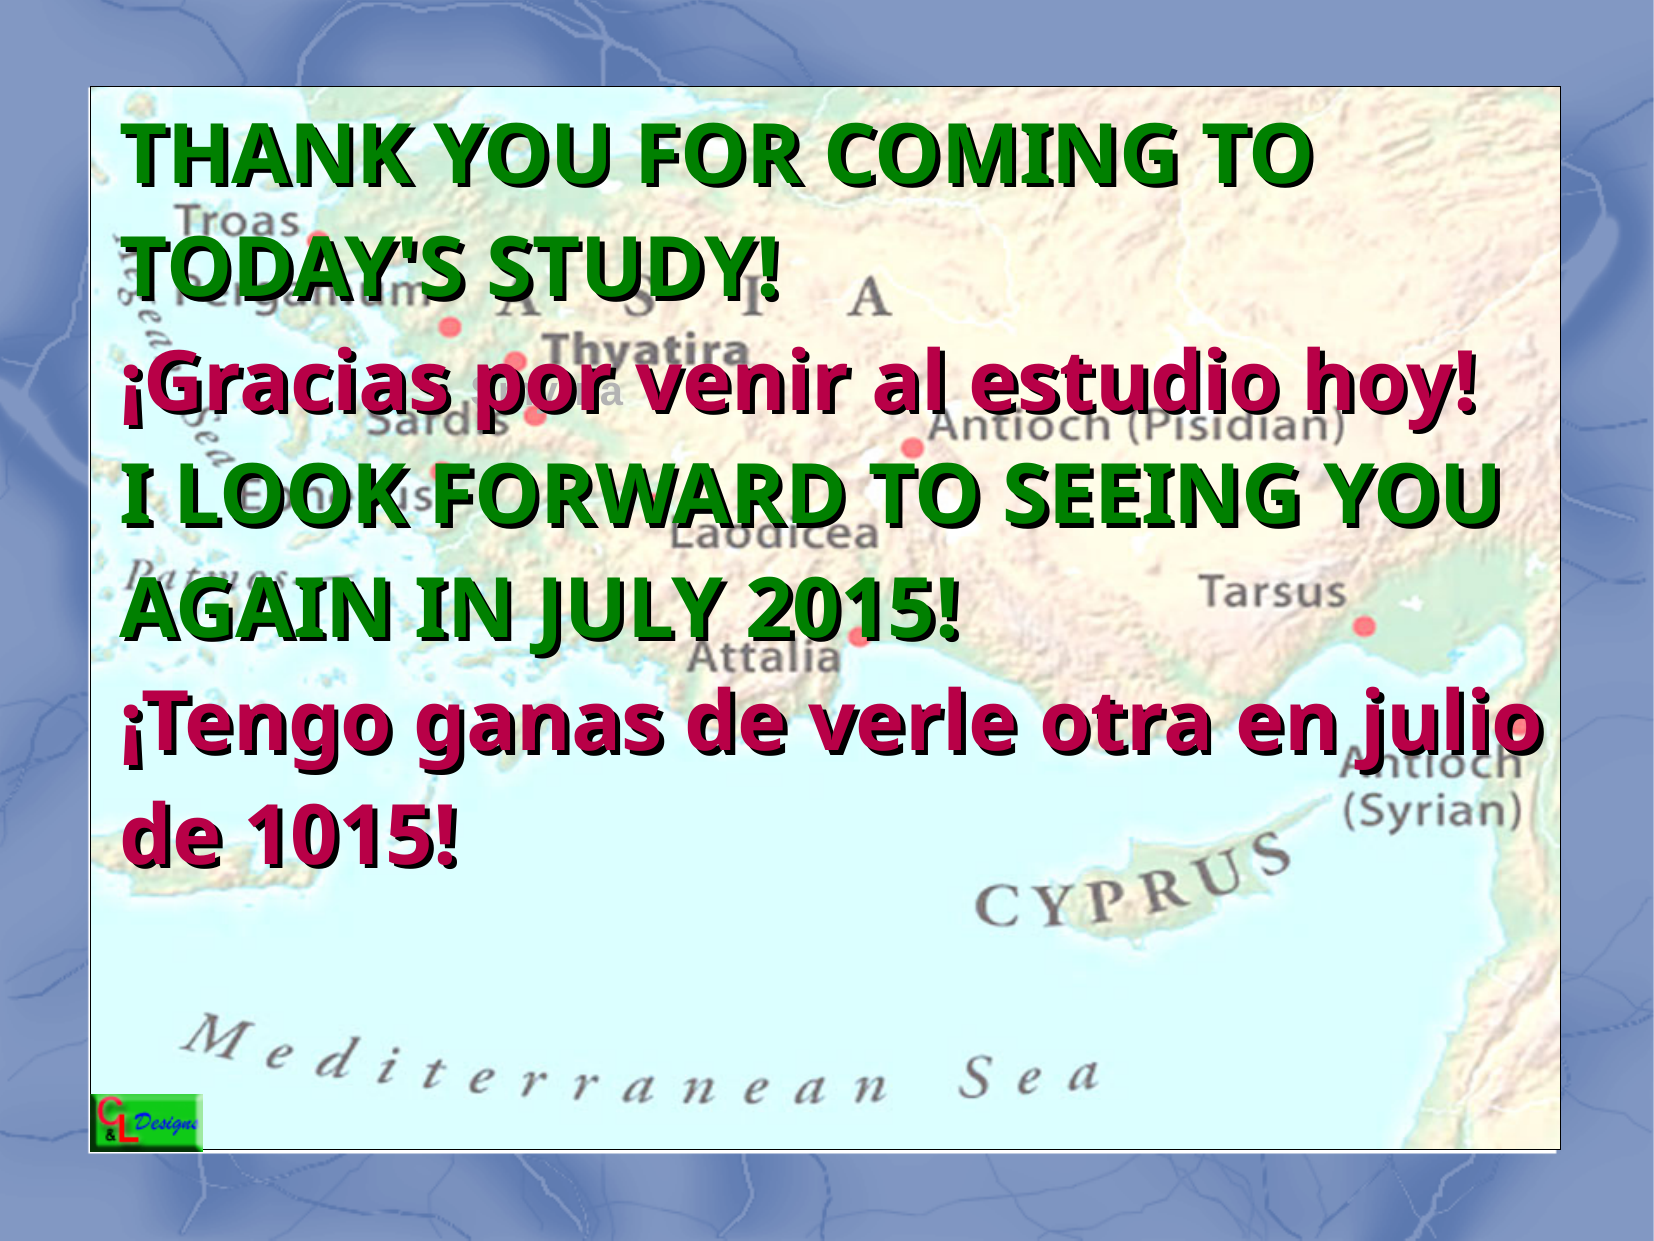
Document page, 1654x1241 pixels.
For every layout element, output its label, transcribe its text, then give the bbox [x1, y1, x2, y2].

picture [0, 0, 1654, 1241]
text_box THANK YOU FOR COMING TO TODAY'S STUDY! ¡Gracias por venir al estudio hoy! I LOOK FORWARD TO SEEING YOU AGAIN IN JULY 2015! ¡Tengo ganas de verle otra en julio de 1015! [105, 86, 1561, 914]
